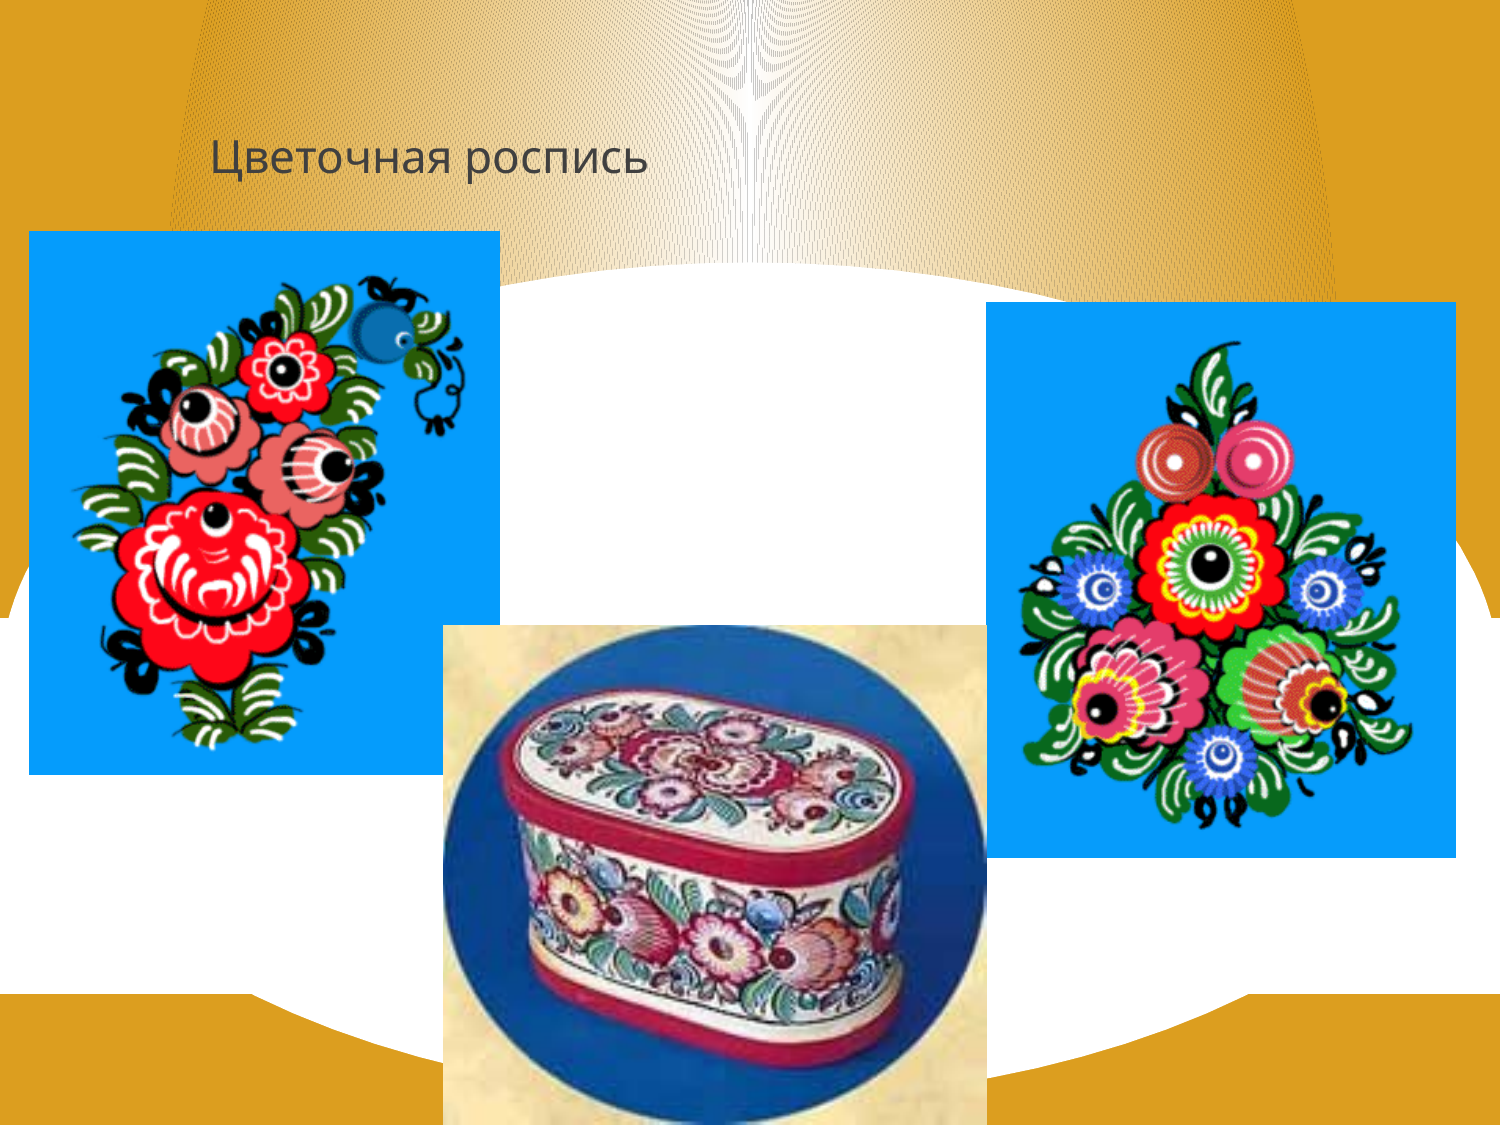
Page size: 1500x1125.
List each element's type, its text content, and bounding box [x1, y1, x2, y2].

picture [29, 231, 1456, 1125]
list Цветочная роспись [187, 120, 1238, 232]
